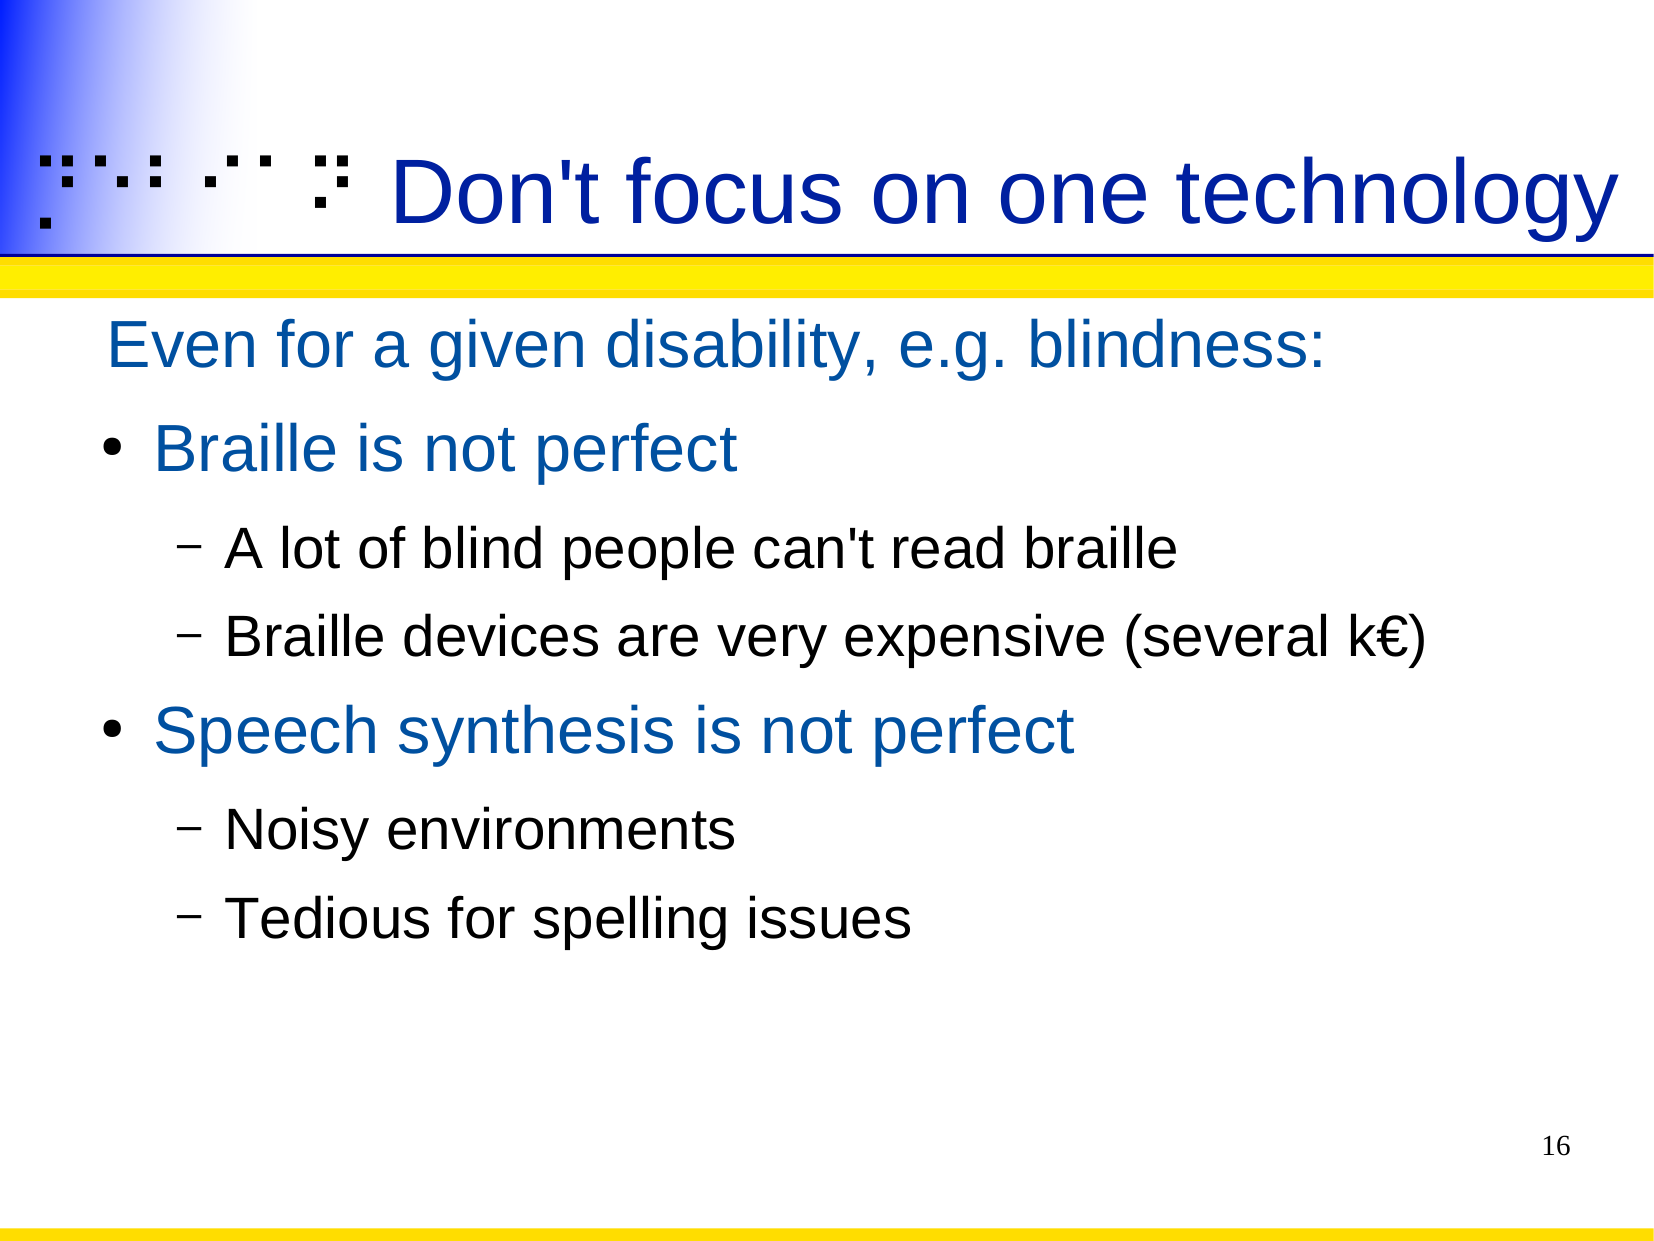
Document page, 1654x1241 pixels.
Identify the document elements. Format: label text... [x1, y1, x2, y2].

title Don't focus on one technology [336, 134, 1622, 250]
list Even for a given disability, e.g. blindness: Braille is not perfect A lot of blind people can't read braille Braille devices are very expensive (several k€) Speech synthesis is not perfect Noisy environments Tedious for spelling issues [82, 307, 1571, 1126]
